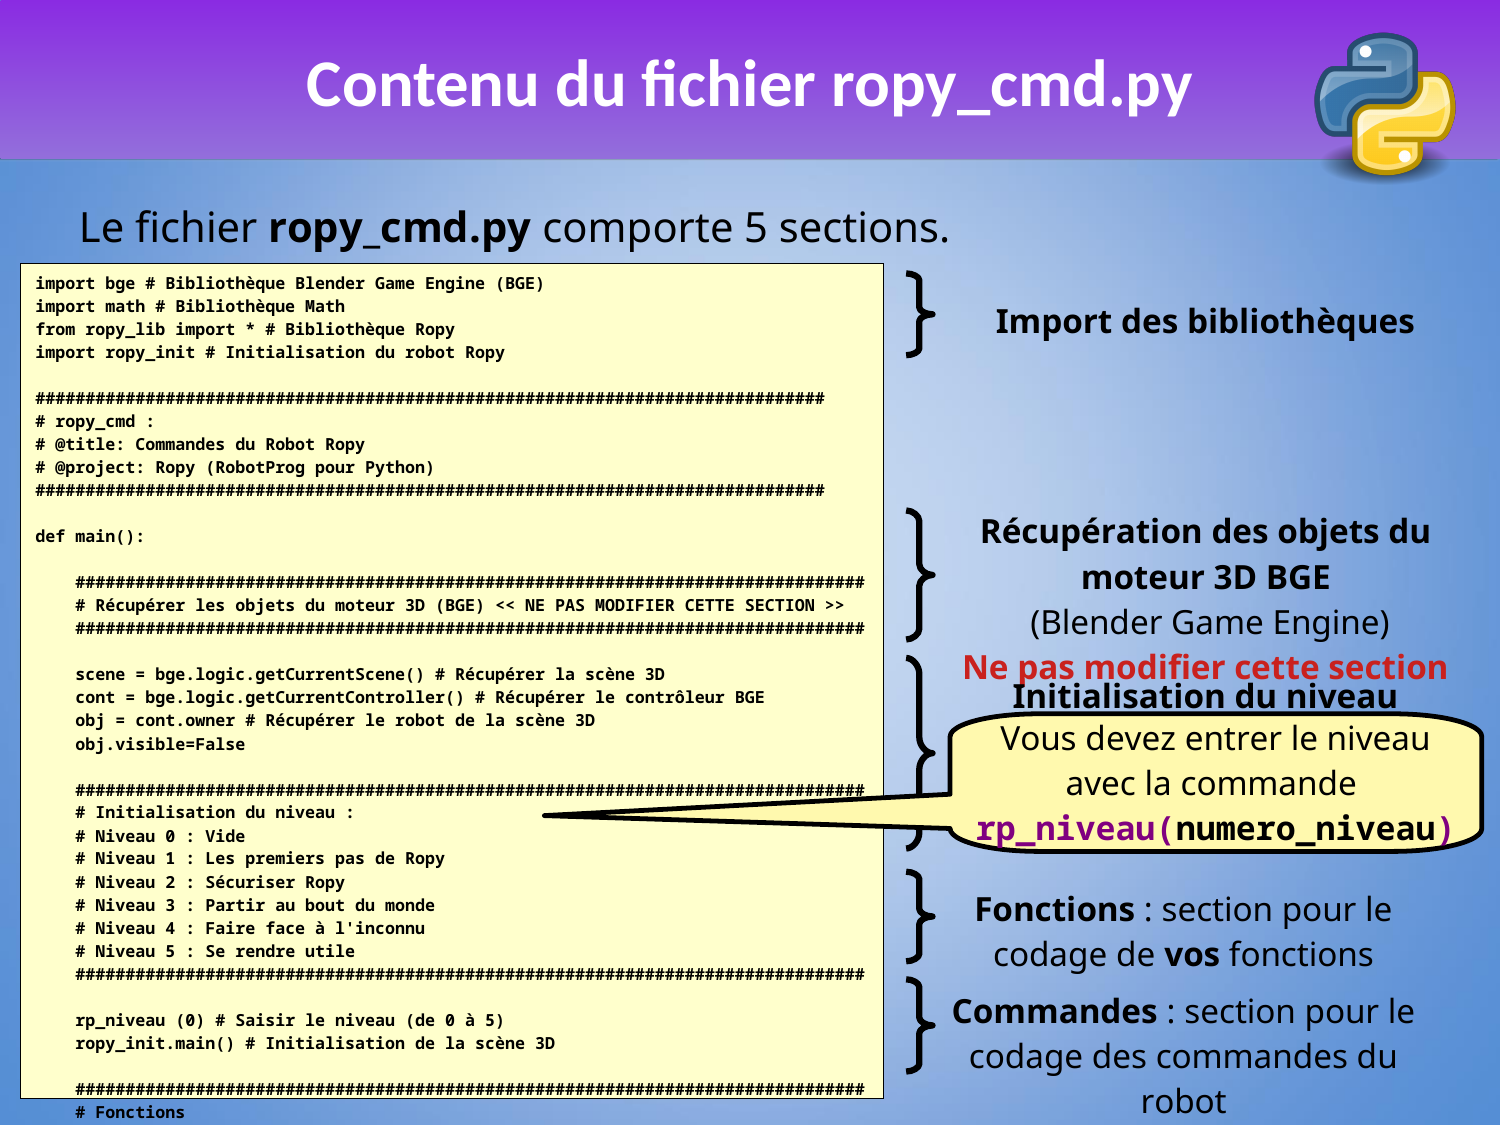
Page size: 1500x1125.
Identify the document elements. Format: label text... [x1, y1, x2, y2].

text_box import bge # Bibliothèque Blender Game Engine (BGE) import math # Bibliothèque Math from ropy_lib import * # Bibliothèque Ropy import ropy_init # Initialisation du robot Ropy ############################################################################### # ropy_cmd : # @title: Commandes du Robot Ropy # @project: Ropy (RobotProg pour Python) ############################################################################### def main(): ############################################################################### # Récupérer les objets du moteur 3D (BGE) << NE PAS MODIFIER CETTE SECTION >> ############################################################################### scene = bge.logic.getCurrentScene() # Récupérer la scène 3D cont = bge.logic.getCurrentController() # Récupérer le contrôleur BGE obj = cont.owner # Récupérer le robot de la scène 3D obj.visible=False ############################################################################### # Initialisation du niveau : # Niveau 0 : Vide # Niveau 1 : Les premiers pas de Ropy # Niveau 2 : Sécuriser Ropy # Niveau 3 : Partir au bout du monde # Niveau 4 : Faire face à l'inconnu # Niveau 5 : Se rendre utile ############################################################################### rp_niveau (0) # Saisir le niveau (de 0 à 5) ropy_init.main() # Initialisation de la scène 3D ############################################################################### # Fonctions ############################################################################### ############################################################################### # Commandes ############################################################################### rp_avancer() rp_avancer() rp_avancer() rp_avancer() [20, 263, 884, 1099]
text_box [36, 291, 778, 362]
text_box Import des bibliothèques [945, 290, 1466, 339]
text_box Contenu du fichier ropy_cmd.py [0, 0, 1500, 159]
text_box Fonctions : section pour le codage de vos fonctions [917, 878, 1450, 960]
text_box Vous devez entrer le niveau avec la commande rp_niveau(numero_niveau) [544, 713, 1482, 852]
text_box Initialisation du niveau [940, 665, 1472, 714]
text_box Récupération des objets du moteur 3D BGE (Blender Game Engine) Ne pas modifier cette section [940, 501, 1472, 649]
text_box Commandes : section pour le codage des commandes du robot [917, 980, 1450, 1062]
picture [0, 29, 1500, 1125]
text_box Le fichier ropy_cmd.py comporte 5 sections. [64, 190, 1042, 248]
